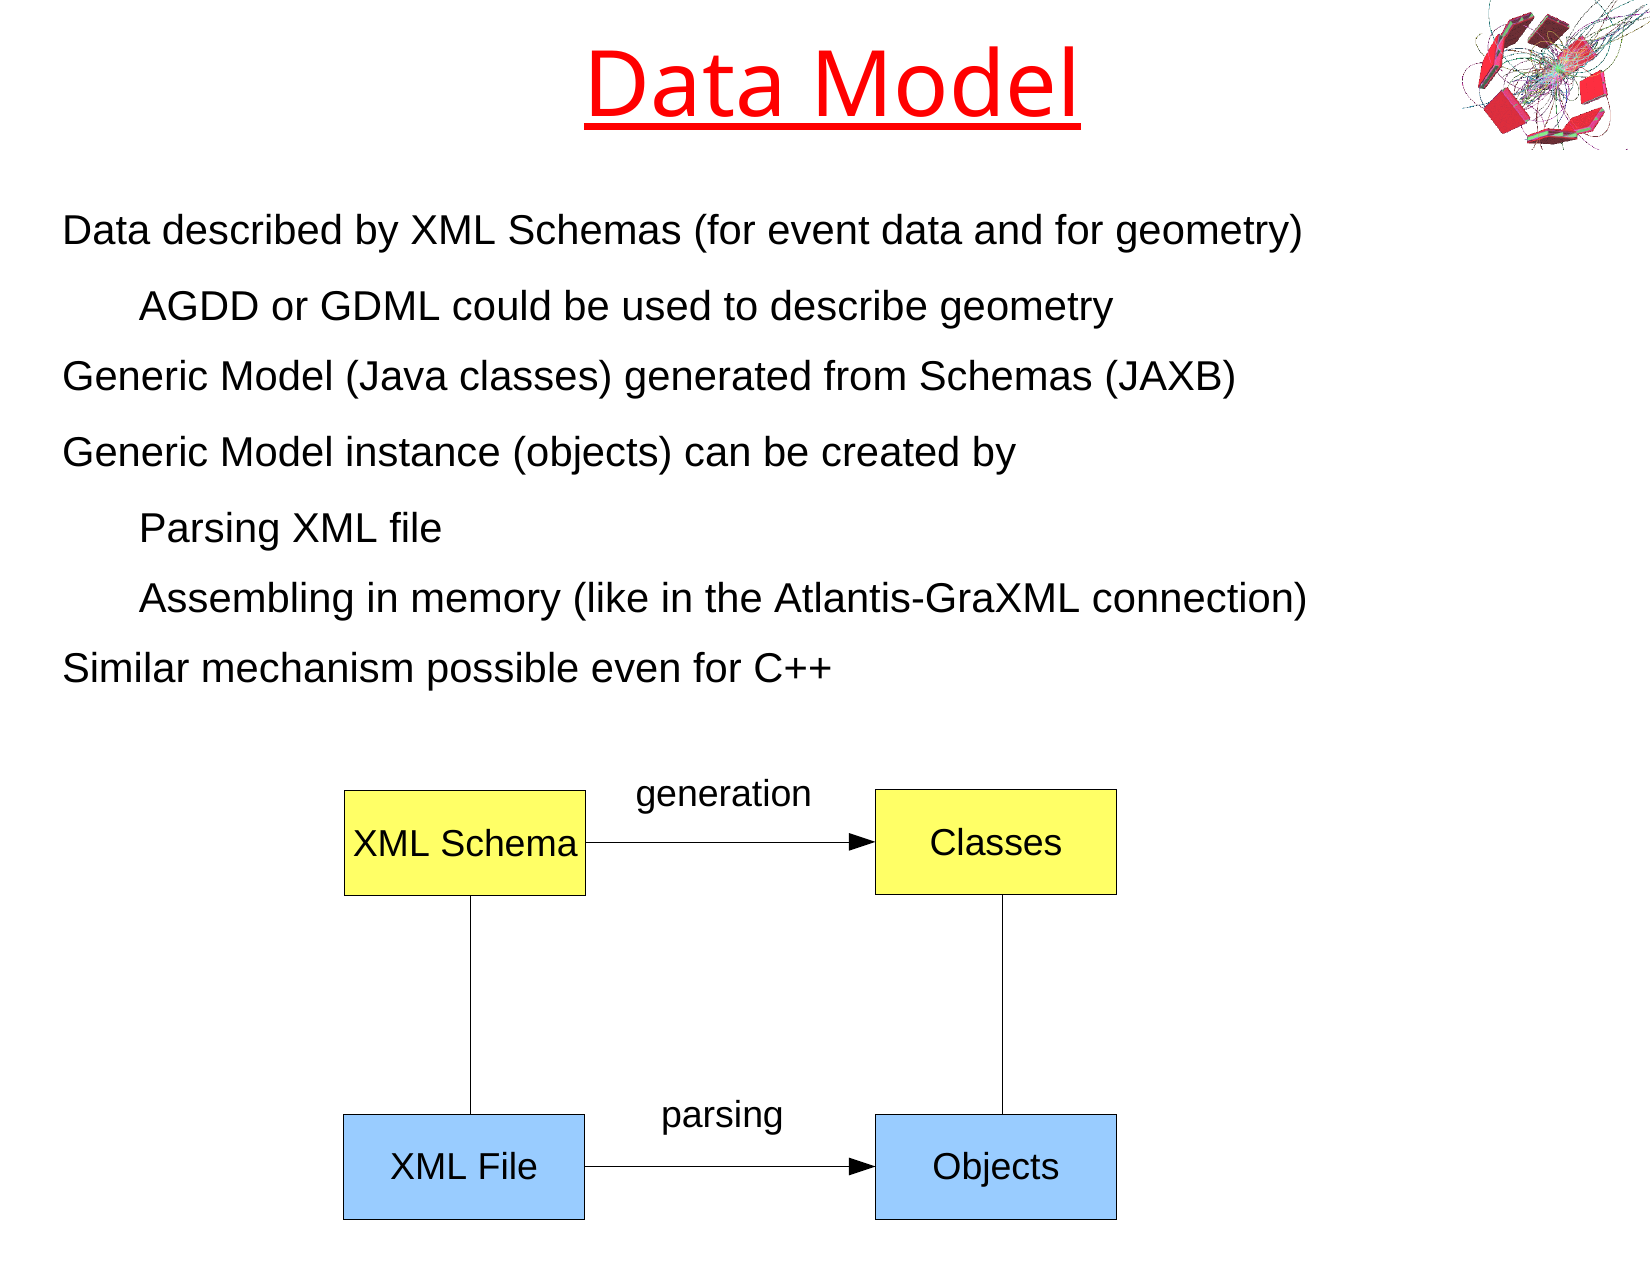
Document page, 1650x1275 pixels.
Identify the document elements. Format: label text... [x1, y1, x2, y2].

title Data Model [90, 0, 1576, 188]
list Data described by XML Schemas (for event data and for geometry) AGDD or GDML could be used to describe geometry Generic Model (Java classes) generated from Schemas (JAXB) Generic Model instance (objects) can be created by Parsing XML file Assembling in memory (like in the Atlantis-GraXML connection) Similar mechanism possible even for C++ [44, 206, 1509, 731]
text_box XML File [343, 1114, 585, 1220]
text_box XML Schema [344, 790, 586, 896]
text_box parsing [646, 1085, 799, 1147]
text_box Objects [875, 1114, 1117, 1220]
text_box generation [620, 765, 828, 827]
picture [1462, 0, 1650, 151]
text_box Classes [875, 789, 1117, 895]
